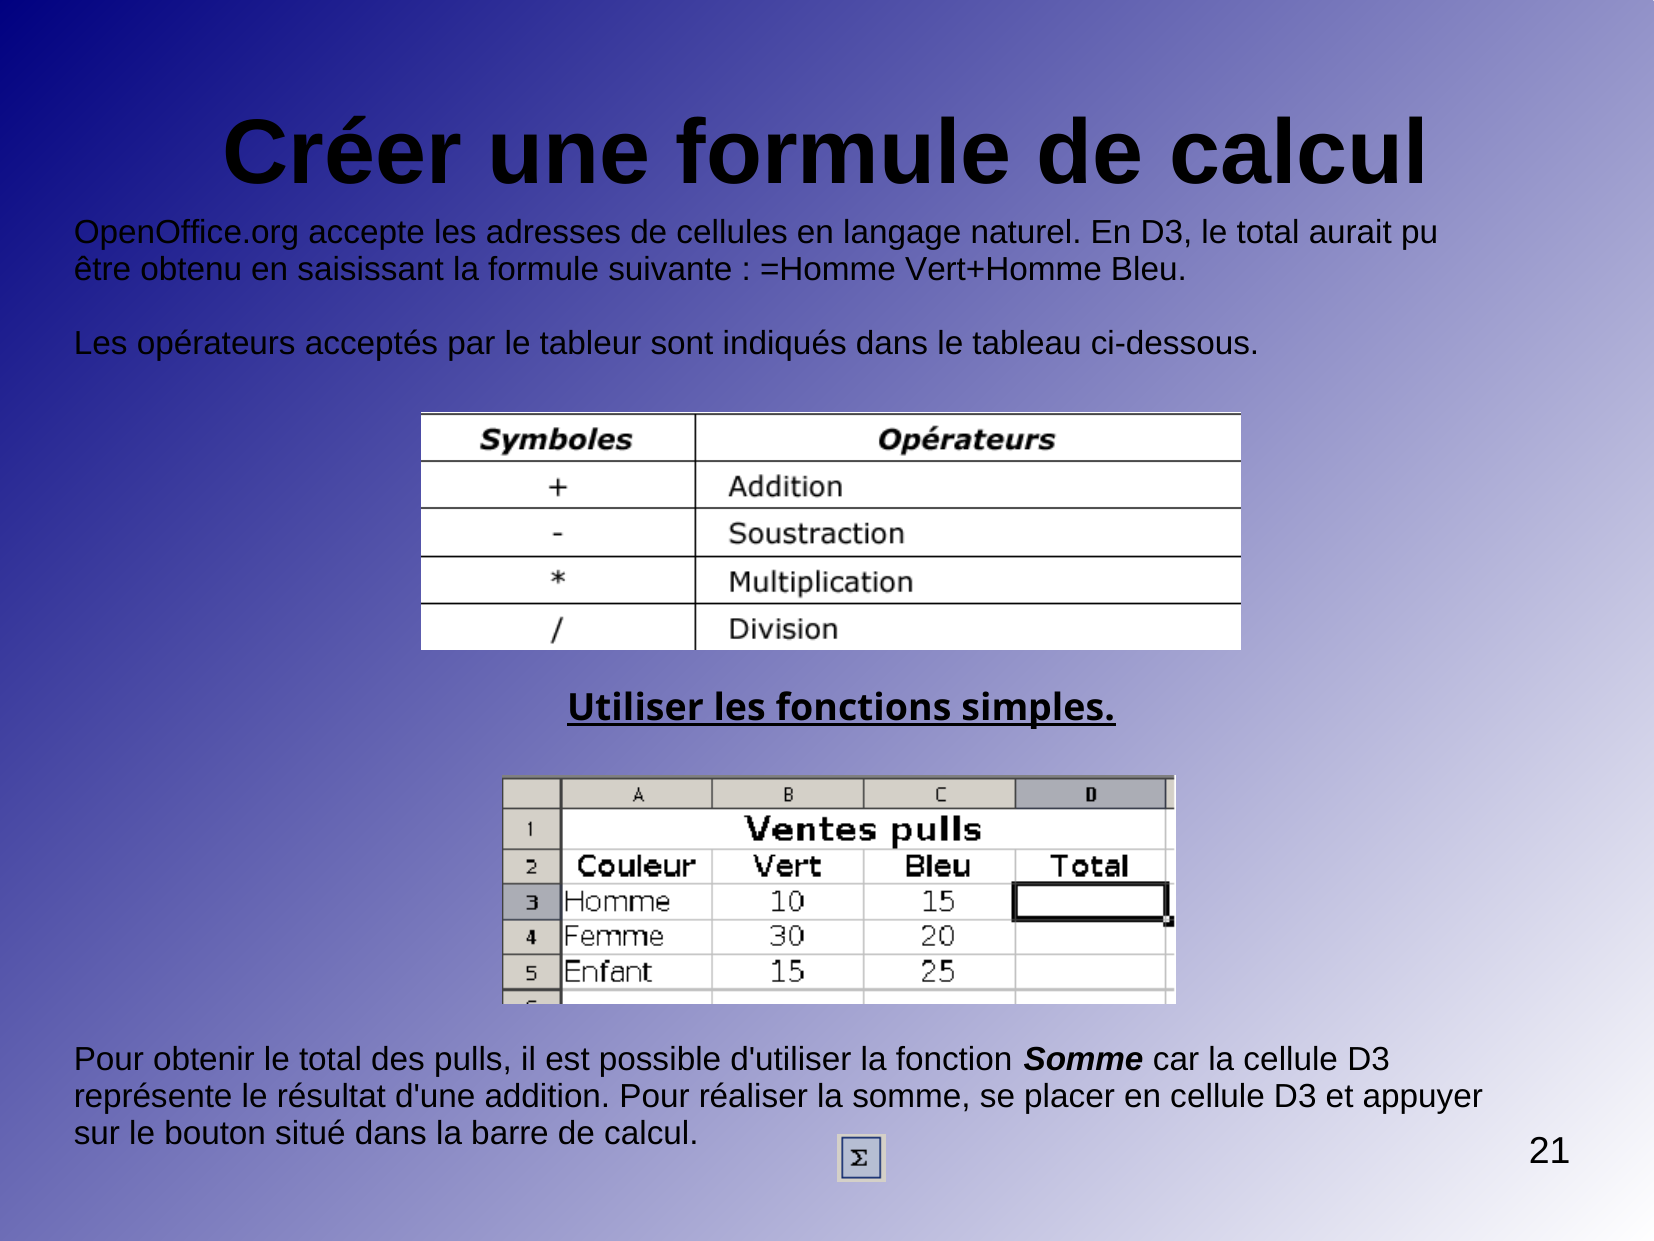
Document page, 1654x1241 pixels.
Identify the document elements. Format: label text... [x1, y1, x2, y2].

title Créer une formule de calcul [82, 56, 1571, 250]
text_box Pour obtenir le total des pulls, il est possible d'utiliser la fonction Somme car la cellule D3 représente le résultat d'une addition. Pour réaliser la somme, se placer en cellule D3 et appuyer sur le bouton situé dans la barre de calcul. [59, 1033, 1536, 1161]
picture [837, 1134, 886, 1182]
picture [421, 412, 1241, 650]
text_box Utiliser les fonctions simples. [177, 679, 1507, 737]
picture [502, 775, 1176, 1004]
text_box OpenOffice.org accepte les adresses de cellules en langage naturel. En D3, le total aurait pu être obtenu en saisissant la formule suivante : =Homme Vert+Homme Bleu. Les opérateurs acceptés par le tableur sont indiqués dans le tableau ci-dessous. [59, 206, 1506, 371]
